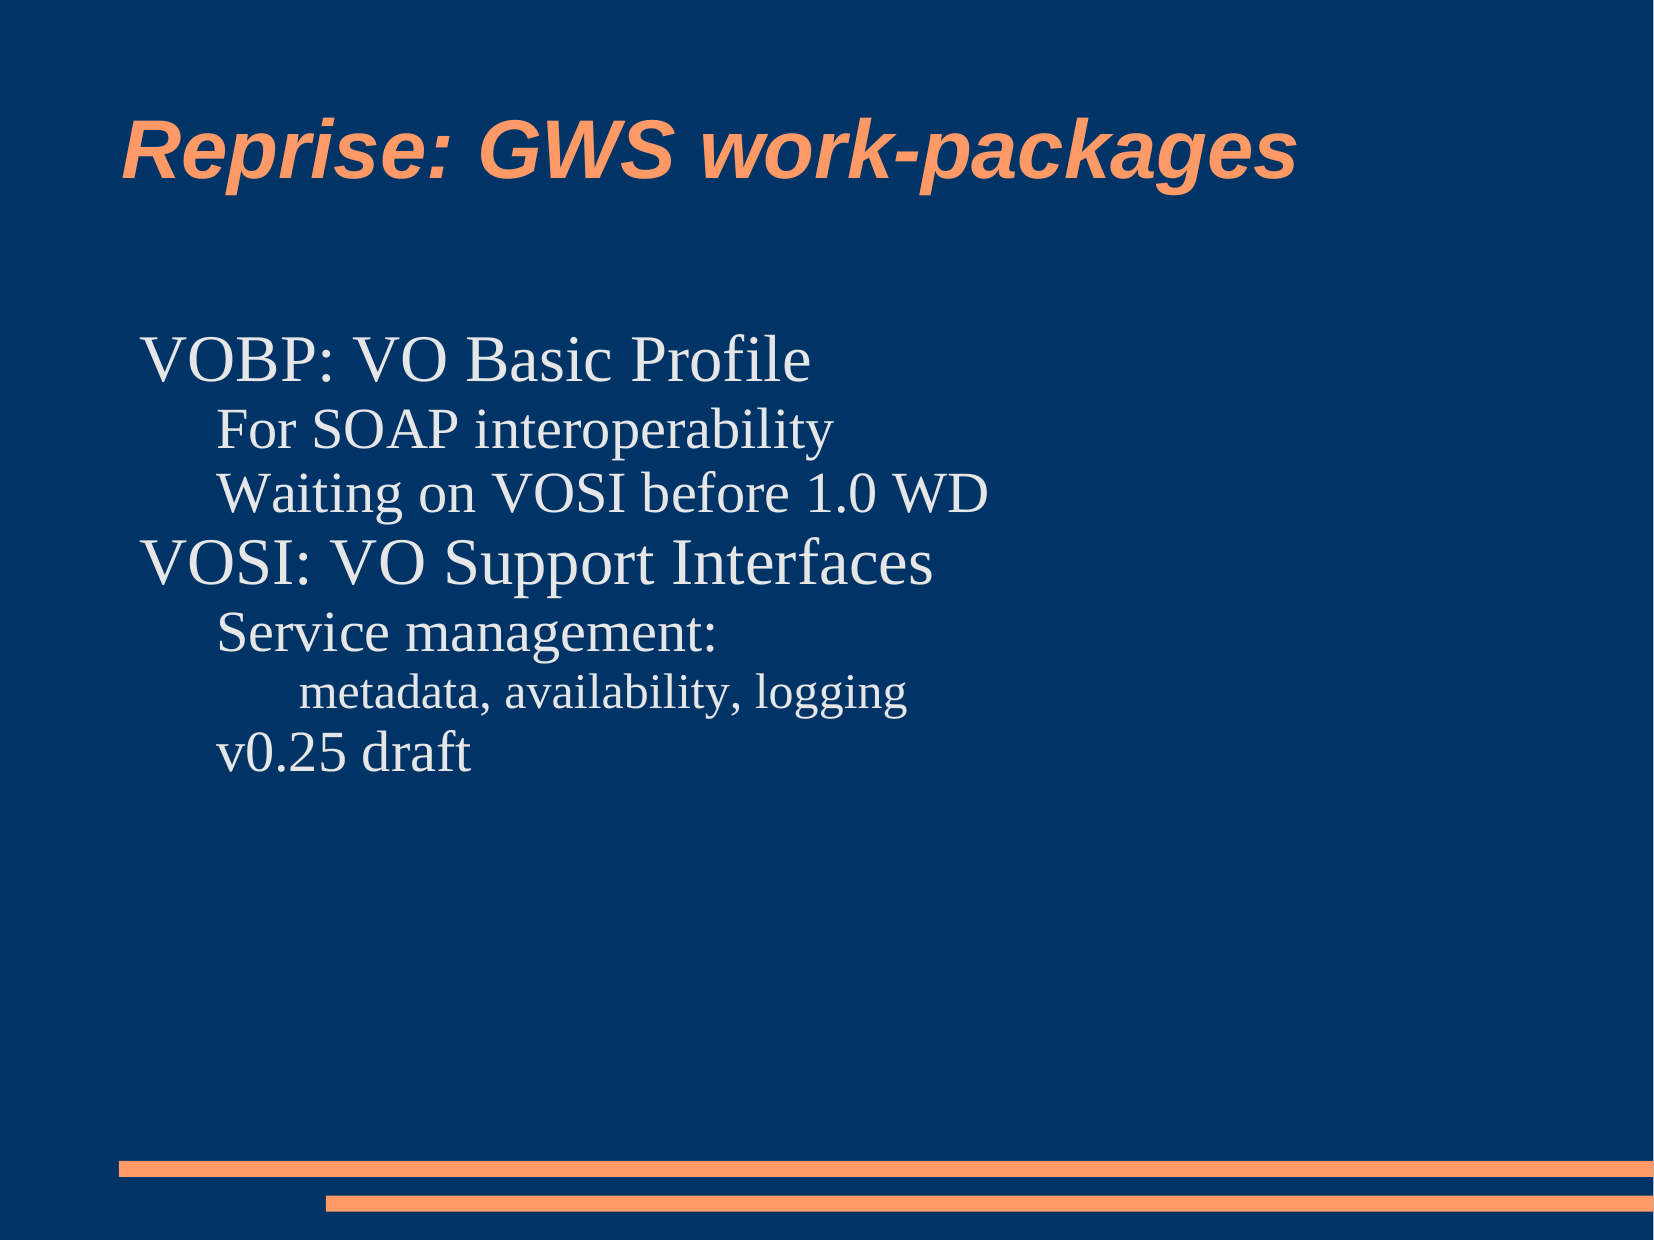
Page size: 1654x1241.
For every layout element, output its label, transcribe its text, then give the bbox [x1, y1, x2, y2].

list VOBP: VO Basic Profile For SOAP interoperability Waiting on VOSI before 1.0 WD VOSI: VO Support Interfaces Service management: metadata, availability, logging v0.25 draft [121, 322, 1561, 1133]
title Reprise: GWS work-packages [121, 46, 1534, 254]
